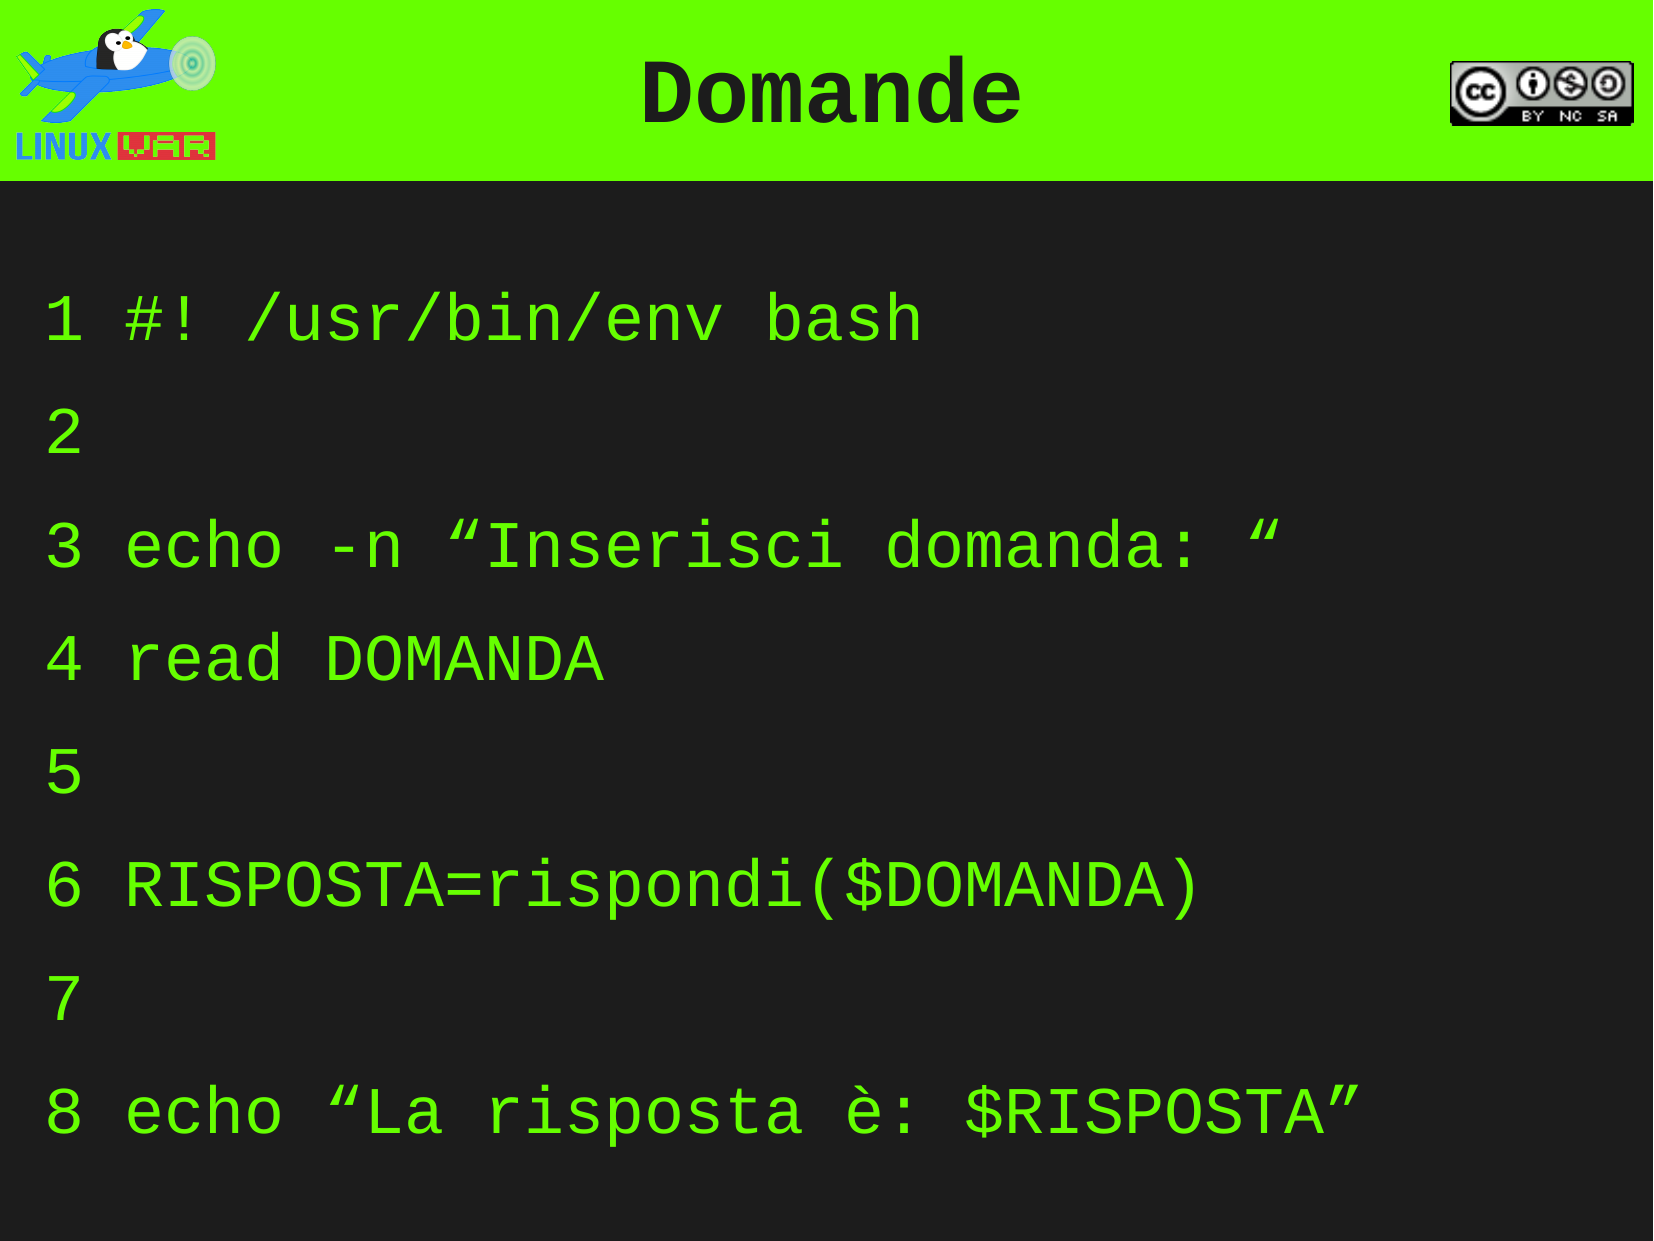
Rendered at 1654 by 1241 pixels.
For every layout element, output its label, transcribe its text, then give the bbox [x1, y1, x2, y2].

picture [1450, 61, 1634, 126]
text_box 1 #! /usr/bin/env bash 2 3 echo -n “Inserisci domanda: “ 4 read DOMANDA 5 6 RISPOSTA=rispondi($DOMANDA) 7 8 echo “La risposta è: $RISPOSTA” [30, 240, 1606, 1124]
text_box Domande [216, 39, 1471, 158]
picture [16, 9, 216, 160]
text_box [0, 0, 1653, 181]
